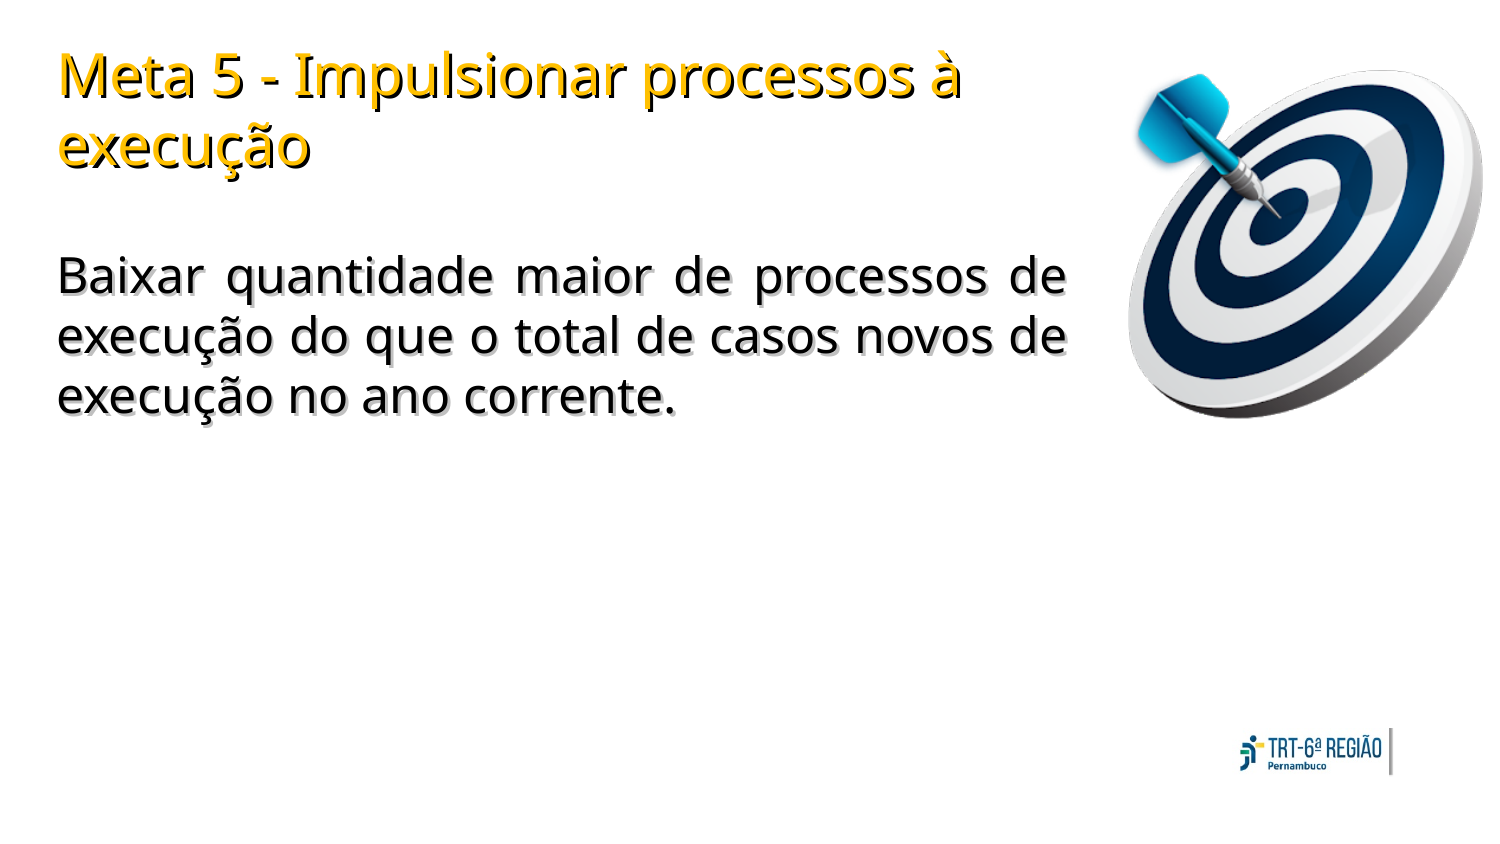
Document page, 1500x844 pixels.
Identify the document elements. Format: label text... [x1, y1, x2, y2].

picture [1128, 67, 1483, 422]
picture [1232, 728, 1389, 777]
title Meta 5 - Impulsionar processos à execução [41, 29, 1046, 237]
list Baixar quantidade maior de processos de execução do que o total de casos novos de execução no ano corrente. [41, 236, 1223, 591]
